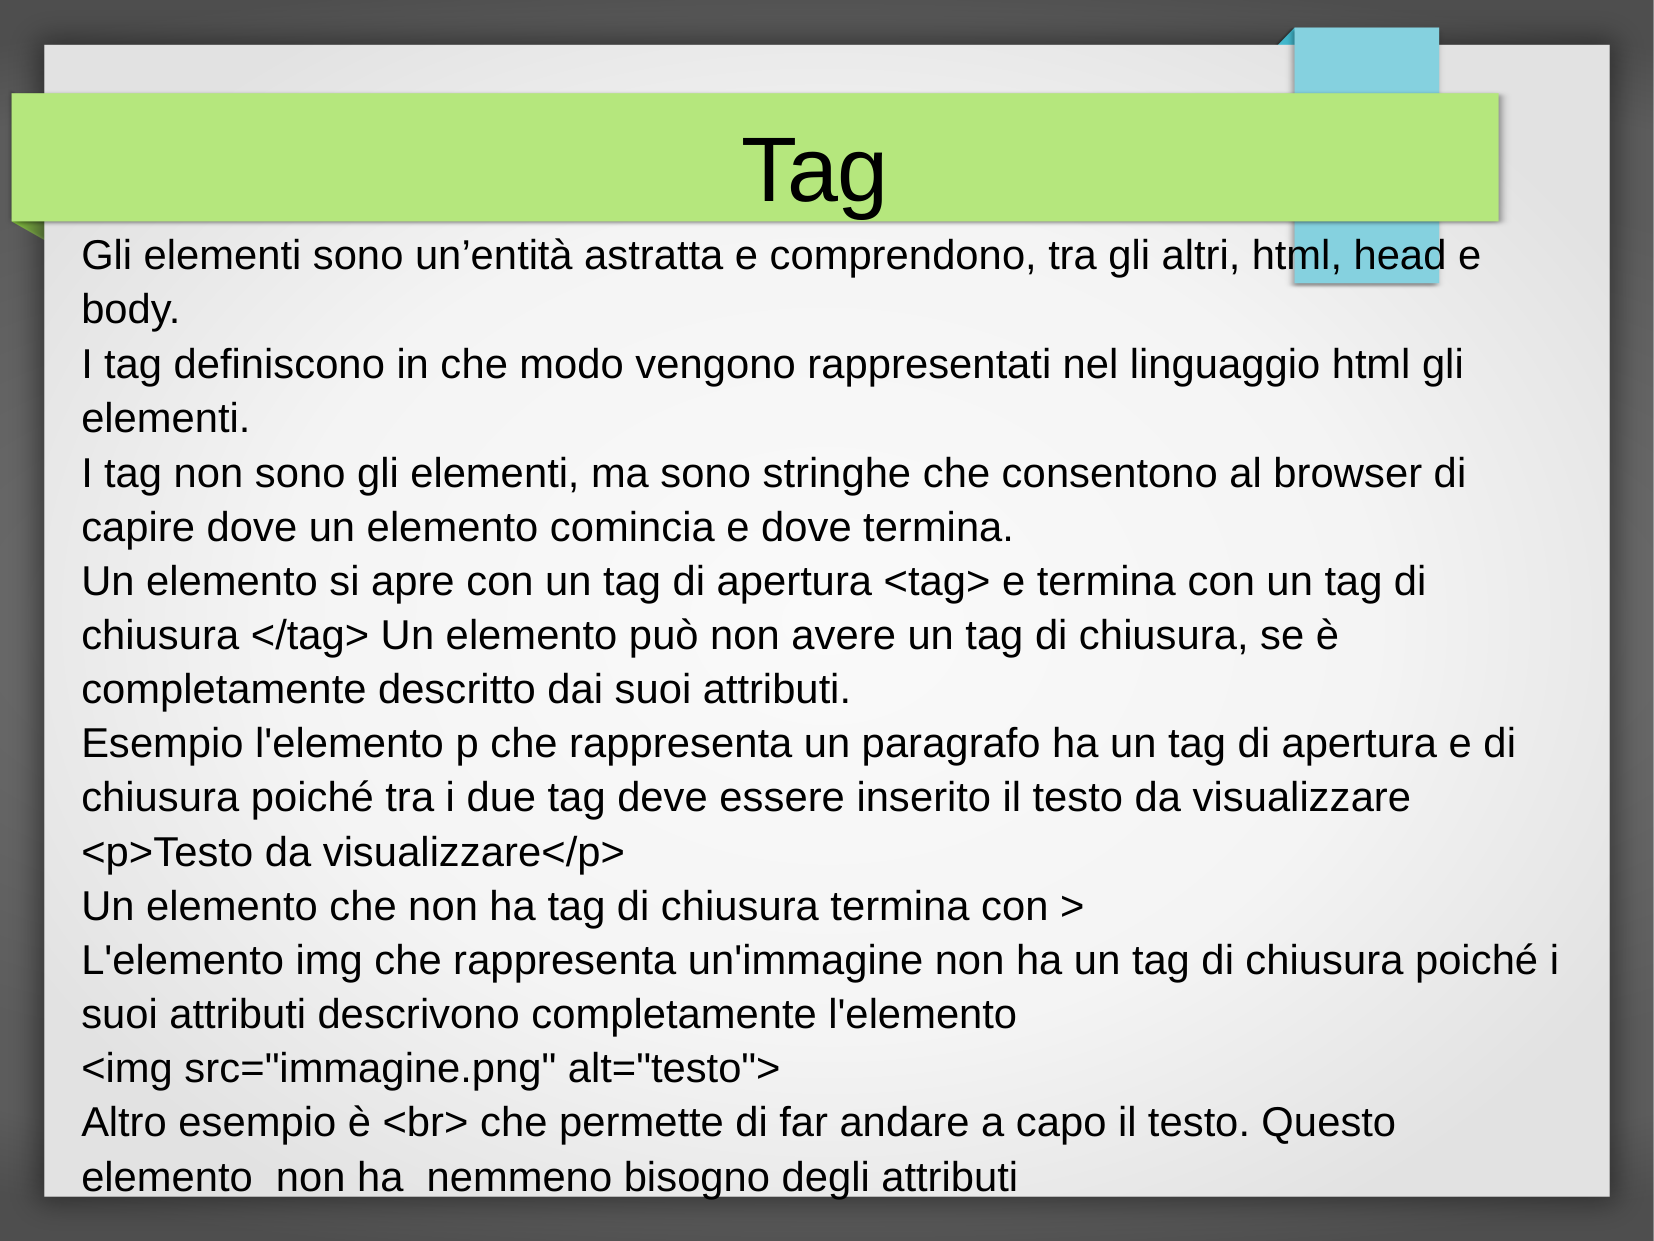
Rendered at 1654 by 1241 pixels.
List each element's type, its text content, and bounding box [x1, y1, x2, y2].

picture [0, 0, 1654, 1241]
title Tag [70, 82, 1560, 246]
subtitle Gli elementi sono un’entità astratta e comprendono, tra gli altri, html, head e body. I tag definiscono in che modo vengono rappresentati nel linguaggio html gli elementi. I tag non sono gli elementi, ma sono stringhe che consentono al browser di capire dove un elemento comincia e dove termina. Un elemento si apre con un tag di apertura <tag> e termina con un tag di chiusura </tag> Un elemento può non avere un tag di chiusura, se è completamente descritto dai suoi attributi. Esempio l'elemento p che rappresenta un paragrafo ha un tag di apertura e di chiusura poiché tra i due tag deve essere inserito il testo da visualizzare <p>Testo da visualizzare</p> Un elemento che non ha tag di chiusura termina con > L'elemento img che rappresenta un'immagine non ha un tag di chiusura poiché i suoi attributi descrivono completamente l'elemento <img src="immagine.png" alt="testo"> Altro esempio è <br> che permette di far andare a capo il testo. Questo elemento non ha nemmeno bisogno degli attributi [81, 170, 1570, 1197]
